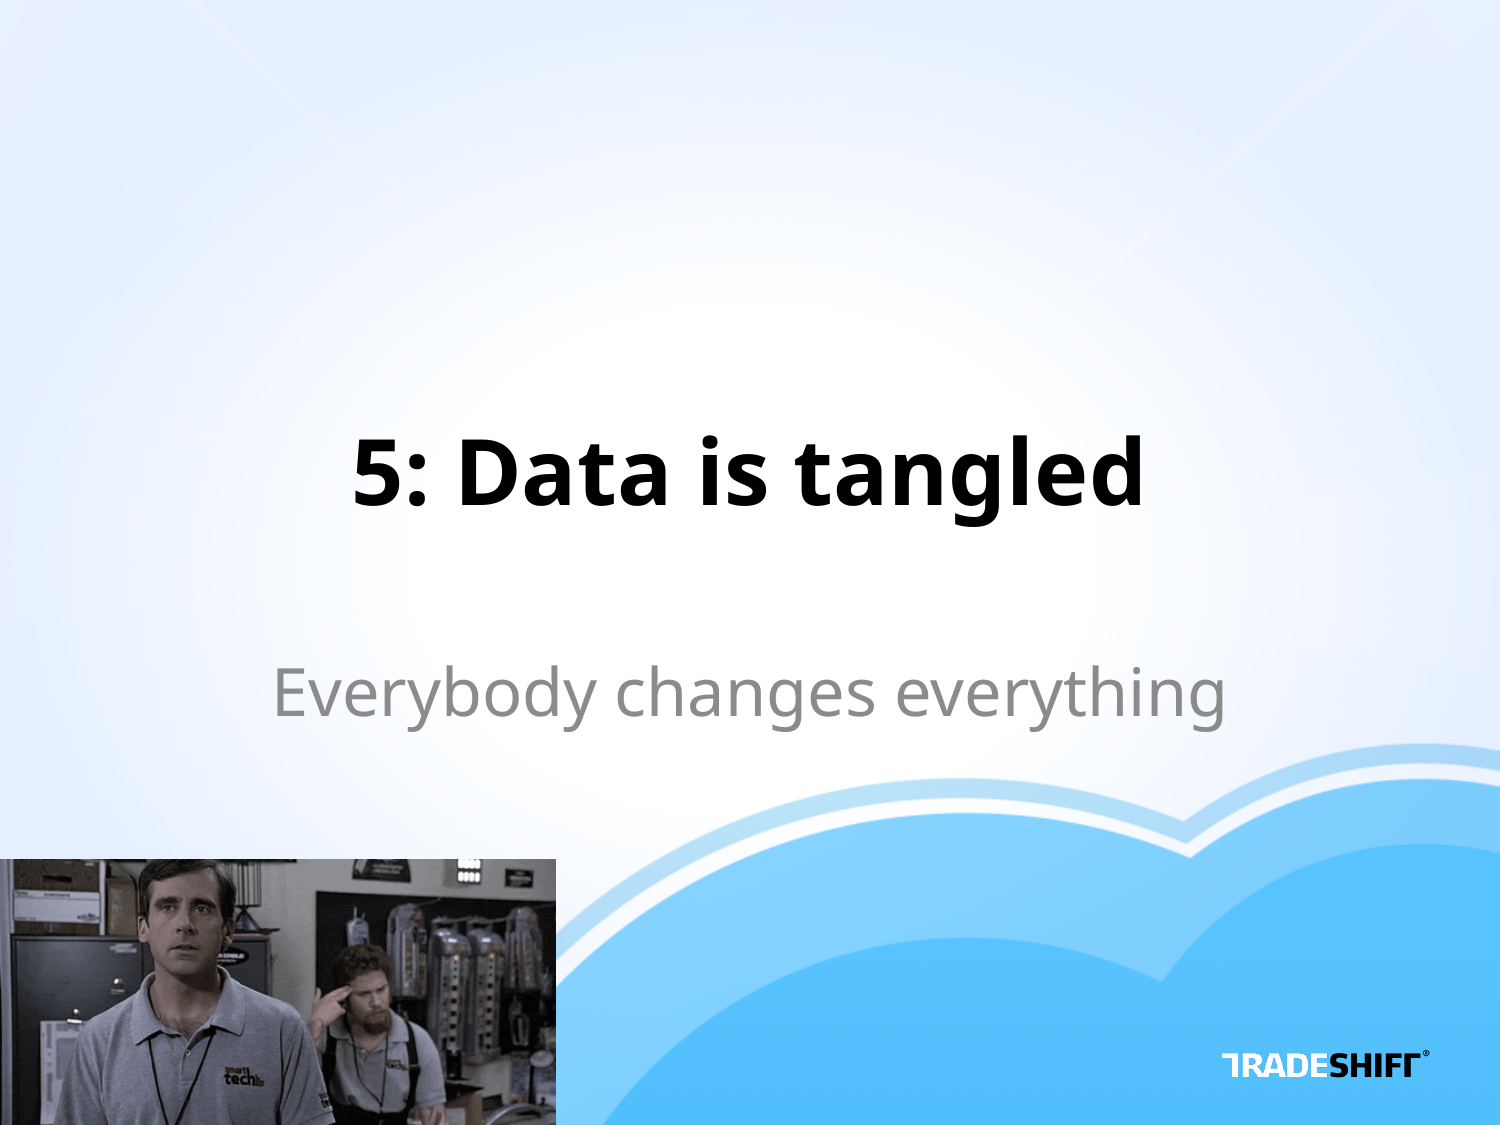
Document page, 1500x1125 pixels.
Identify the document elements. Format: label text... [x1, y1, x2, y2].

picture [0, 0, 1500, 1125]
text_box Everybody changes everything [225, 637, 1276, 925]
title 5: Data is tangled [112, 349, 1388, 591]
